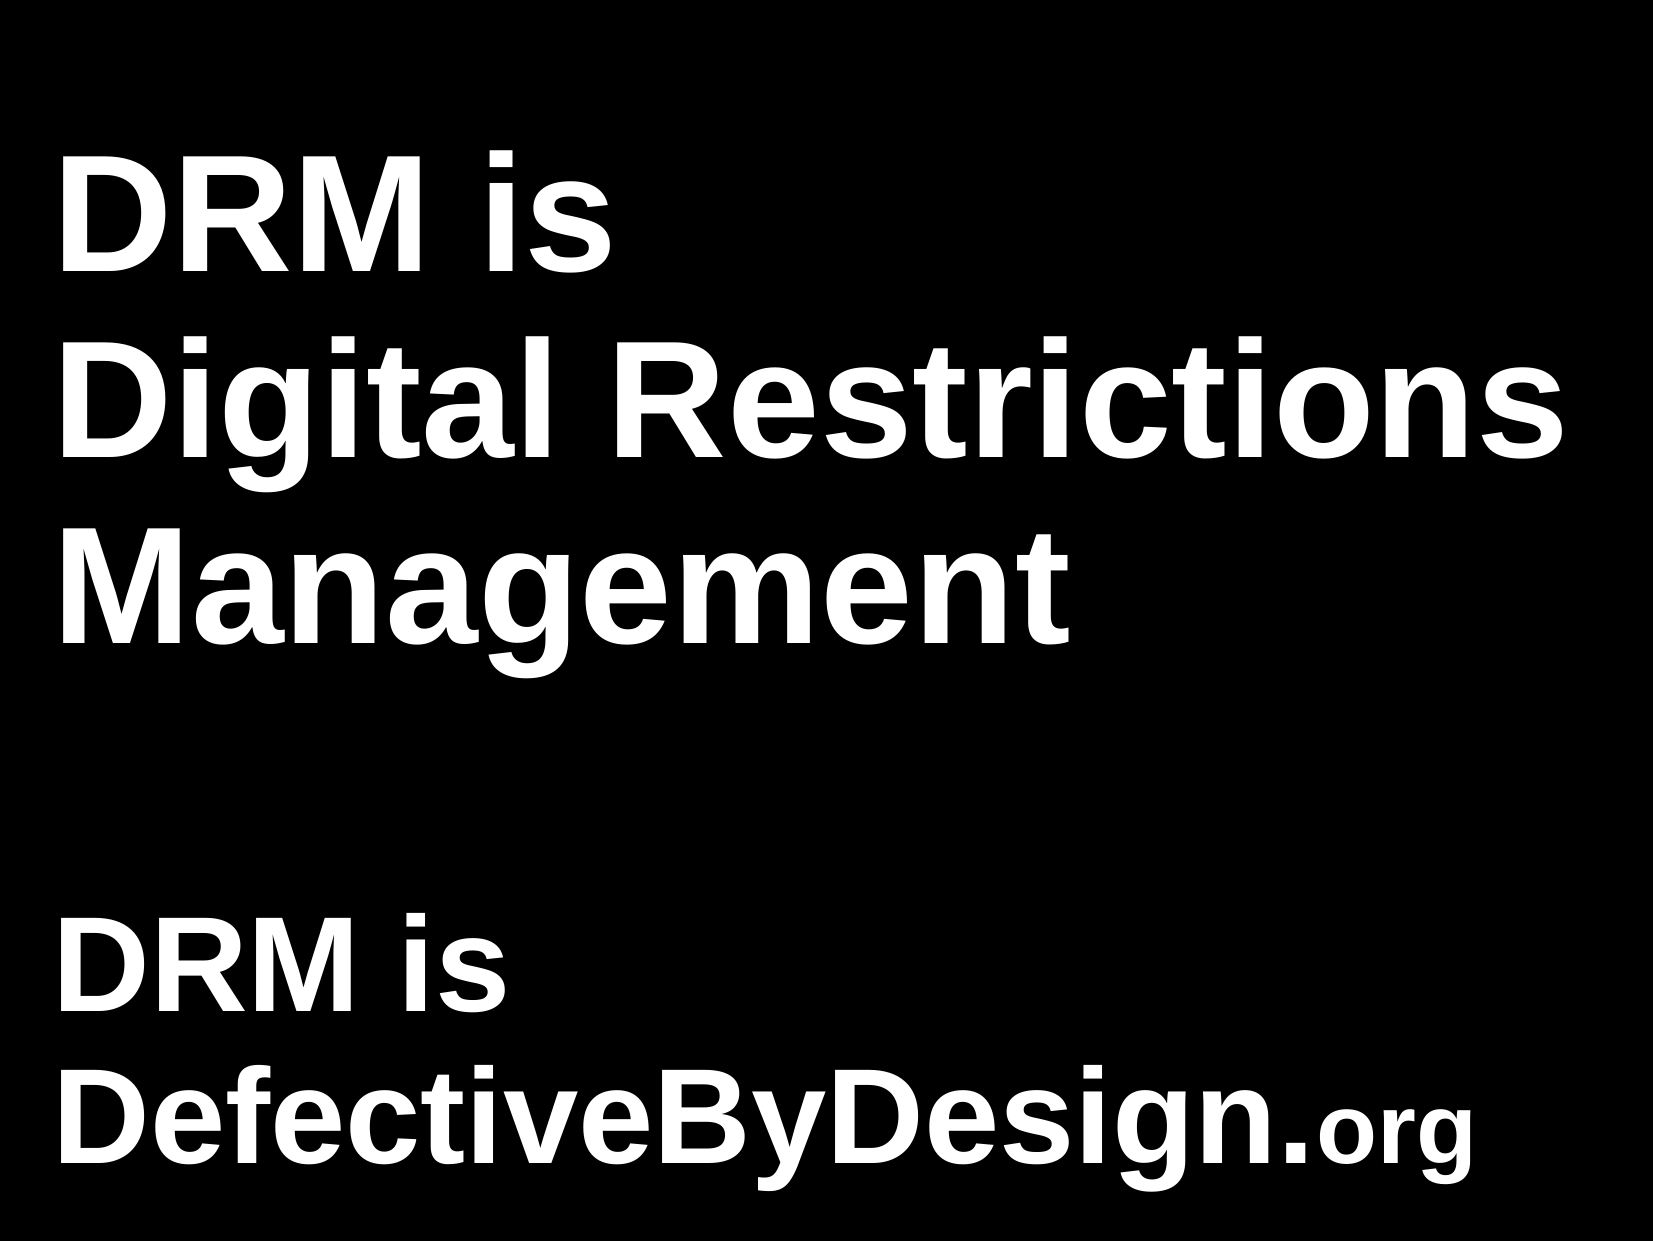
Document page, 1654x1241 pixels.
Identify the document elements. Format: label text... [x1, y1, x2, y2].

text_box DRM is Digital Restrictions Management [37, 112, 1613, 688]
text_box DRM is DefectiveByDesign.org [37, 881, 1613, 1201]
